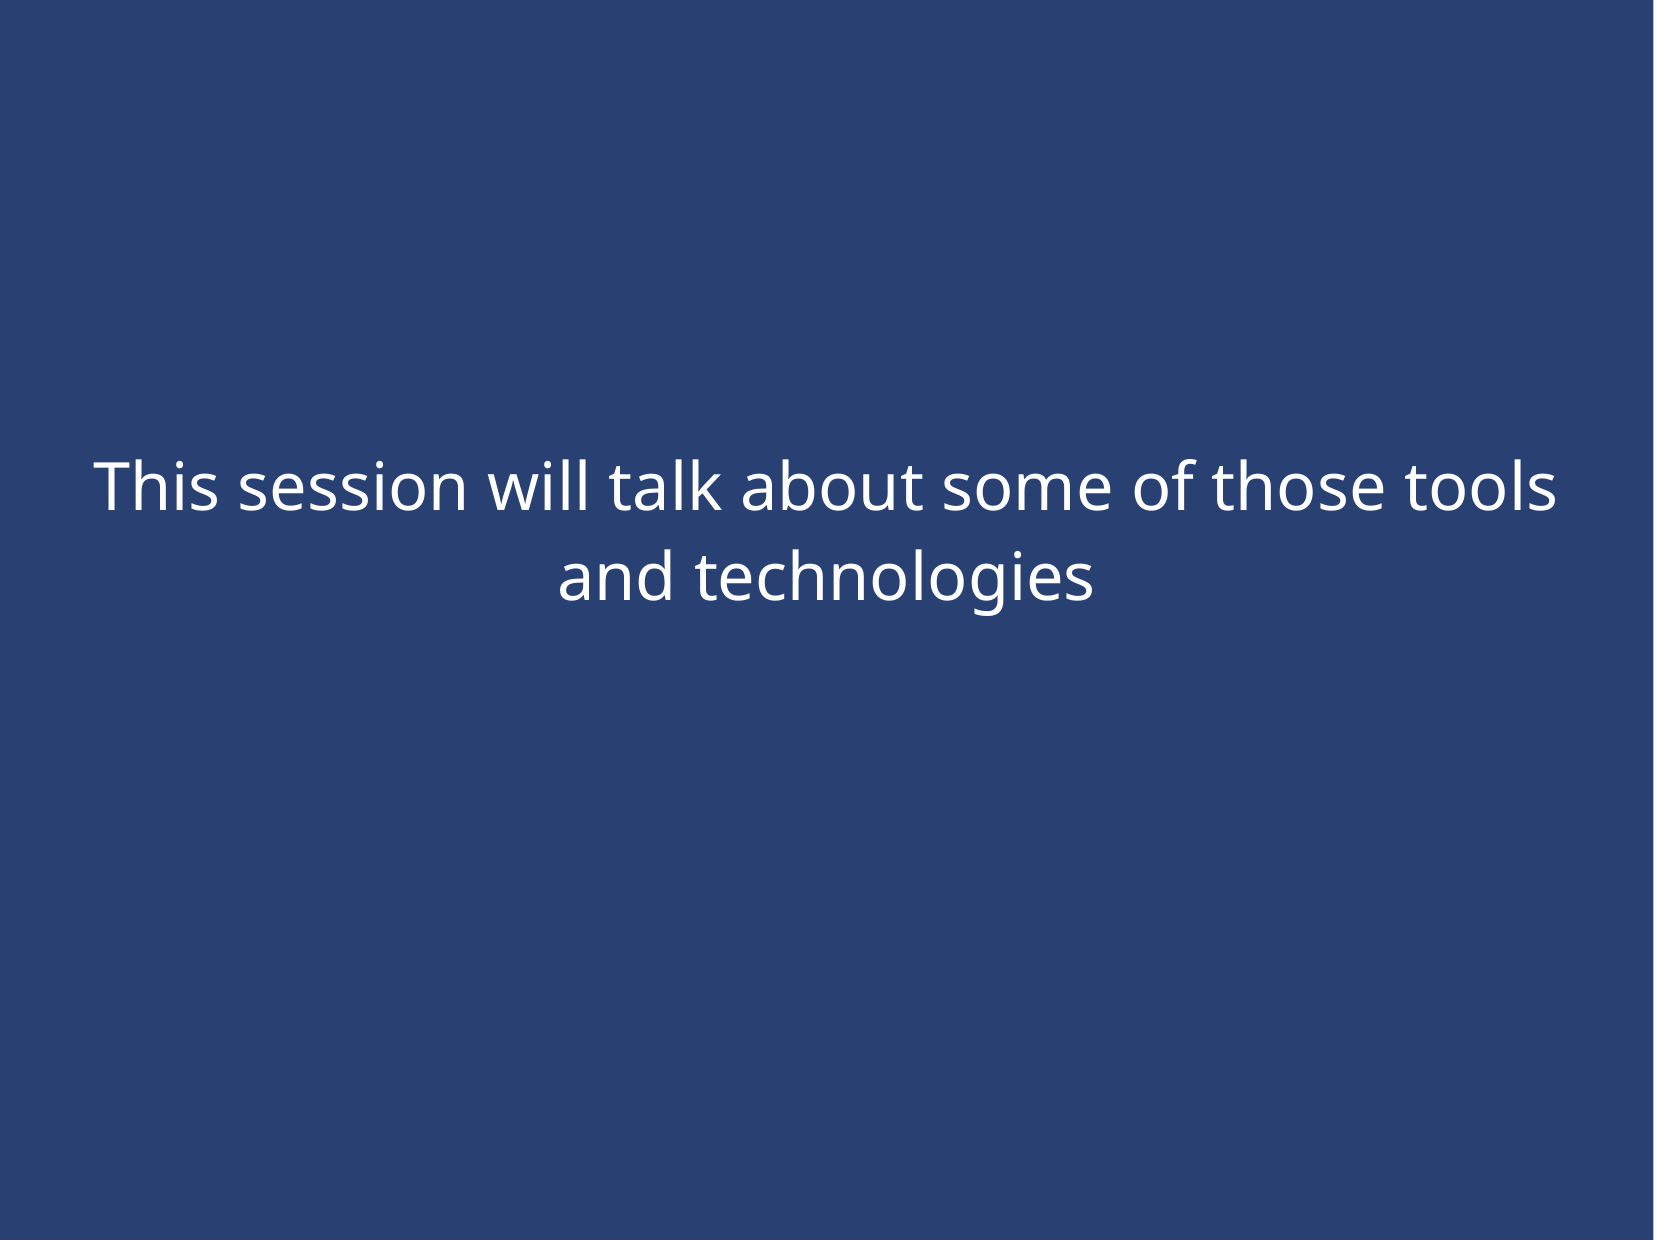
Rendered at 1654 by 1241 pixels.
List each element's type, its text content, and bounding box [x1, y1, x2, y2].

subtitle This session will talk about some of those tools and technologies [82, 49, 1571, 1109]
